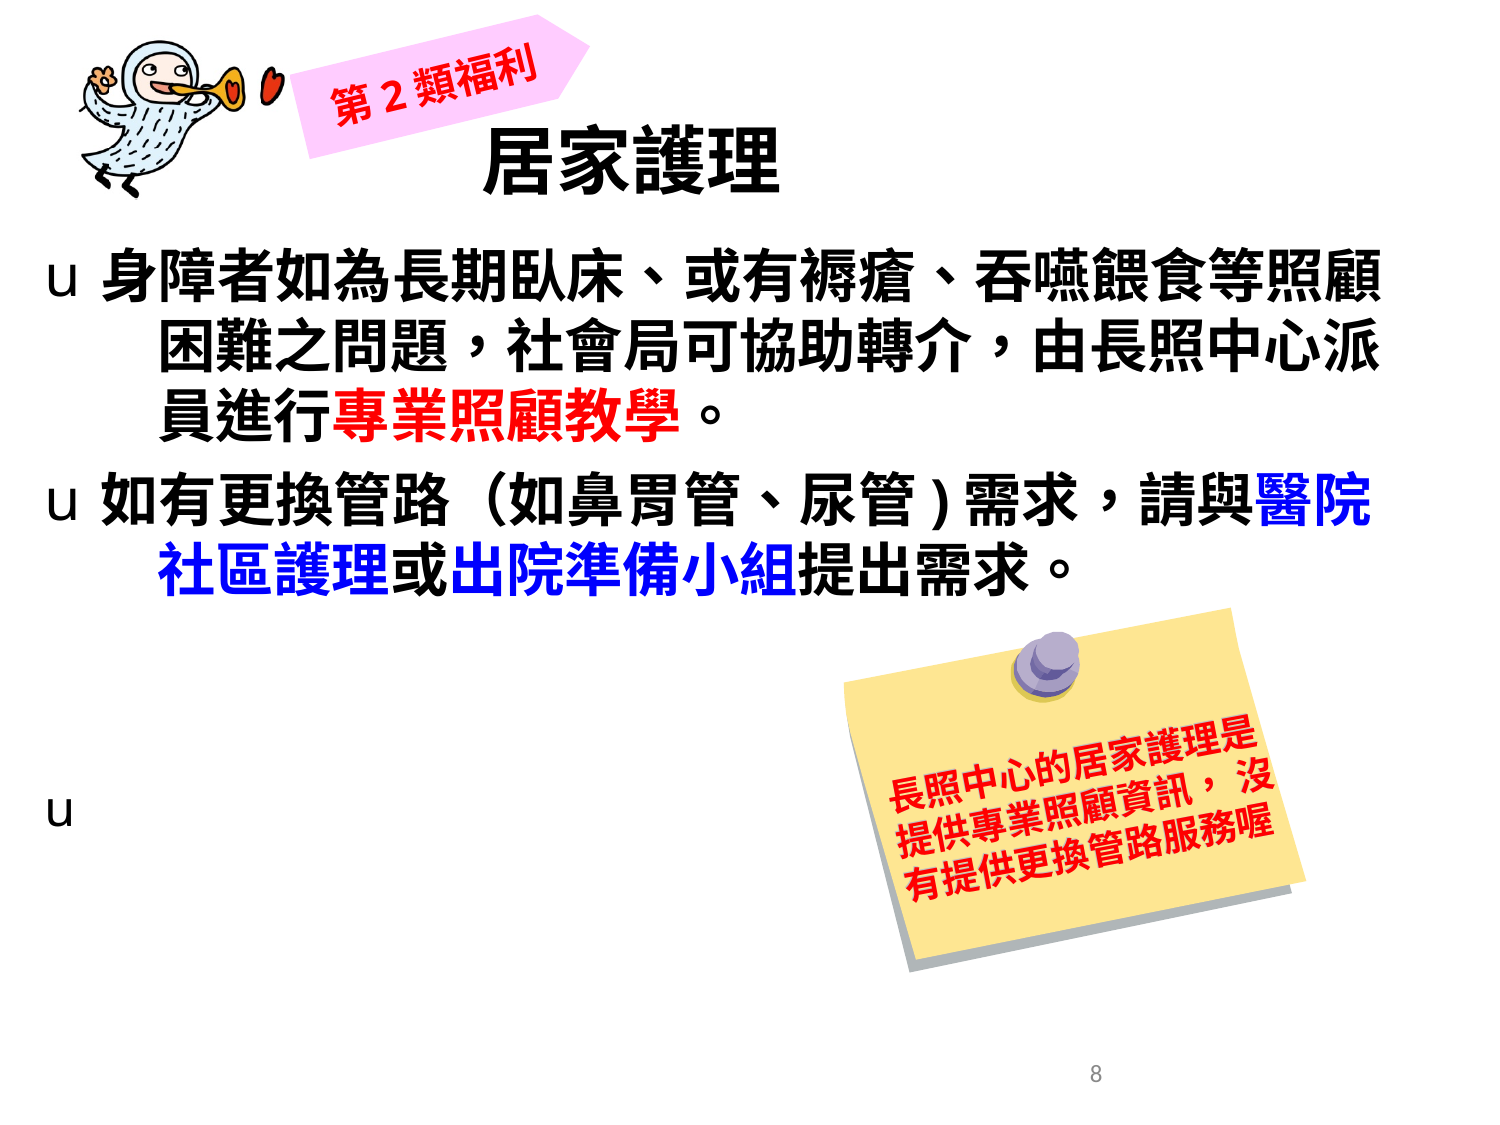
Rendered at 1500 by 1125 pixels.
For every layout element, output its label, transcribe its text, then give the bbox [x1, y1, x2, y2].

picture [842, 606, 1308, 974]
text_box 長照中心的居家護理是提供專業照顧資訊， 沒有提供更換管路服務喔 [867, 692, 1313, 919]
list 身障者如為長期臥床、或有褥瘡、吞嚥餵食等照顧困難之問題，社會局可協助轉介，由長照中心派員進行專業照顧教學。 如有更換管路（如鼻胃管、尿管)需求，請與醫院社區護理或出院準備小組提出需求。 [29, 231, 1414, 906]
title 居家護理 [466, 81, 869, 236]
text_box 第2類福利 [290, 14, 591, 160]
picture [76, 35, 290, 200]
text_box 8 [1074, 1042, 1426, 1103]
